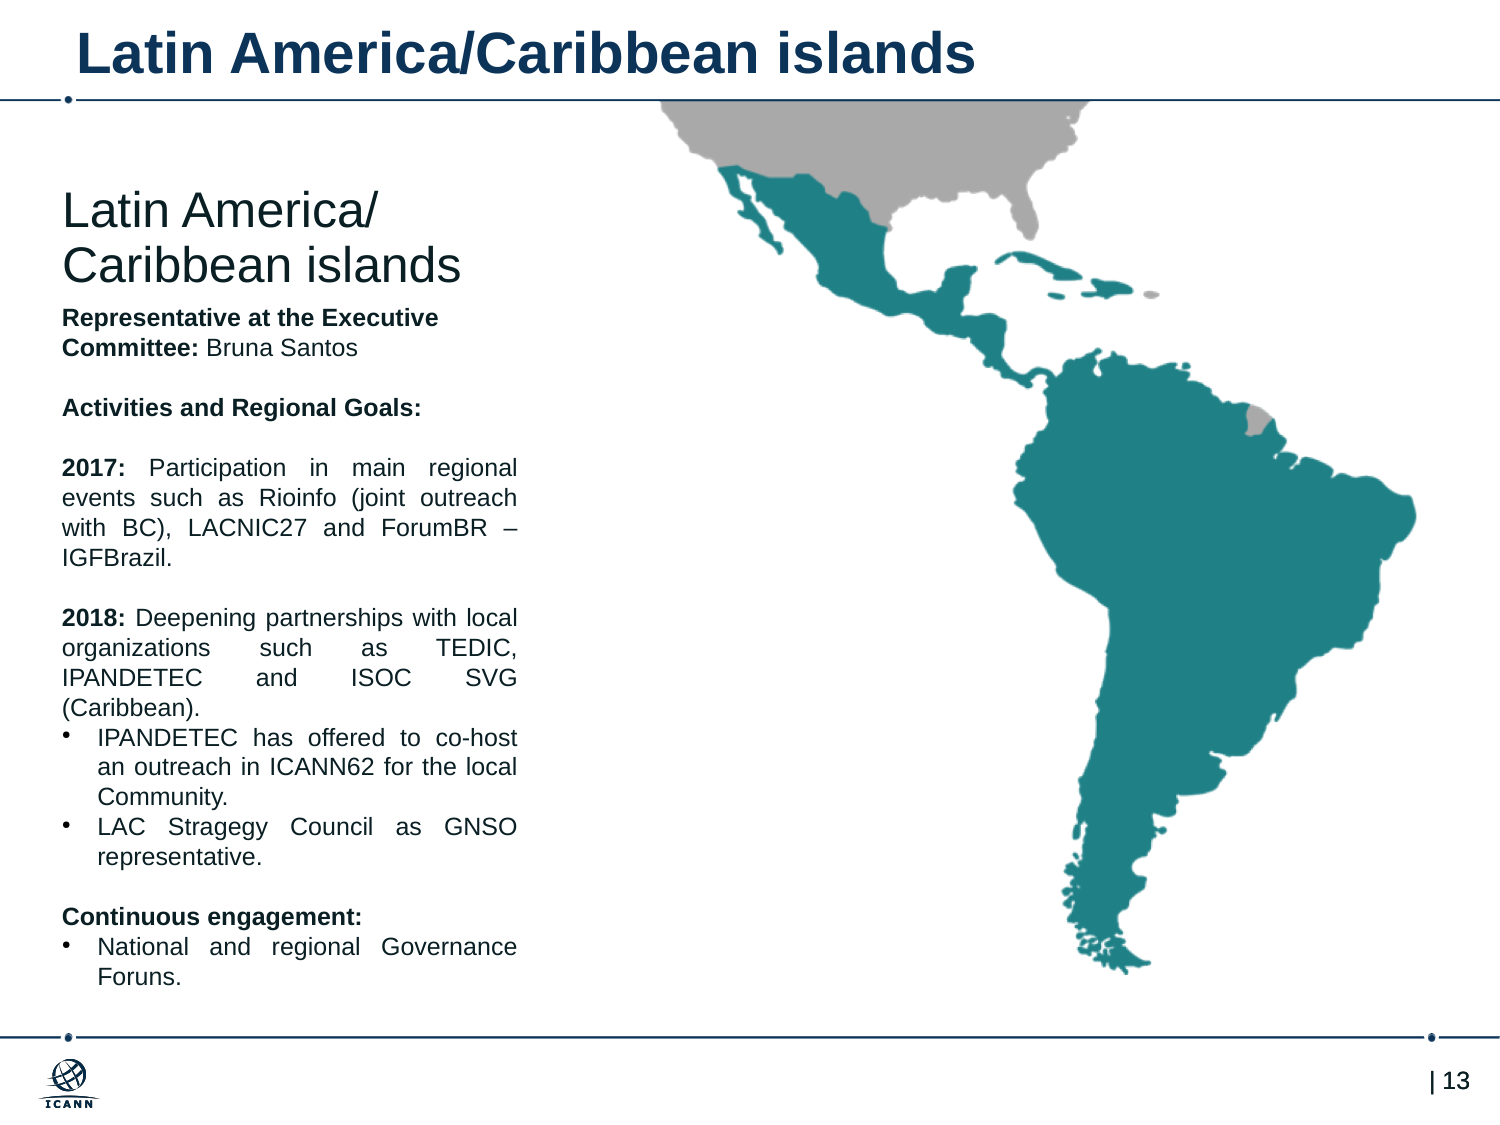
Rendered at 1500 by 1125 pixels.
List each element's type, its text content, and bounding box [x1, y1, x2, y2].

text_box Latin America/ Caribbean islands [62, 184, 627, 302]
text_box Representative at the Executive Committee: Bruna Santos Activities and Regional Goals: 2017: Participation in main regional events such as Rioinfo (joint outreach with BC), LACNIC27 and ForumBR – IGFBrazil. 2018: Deepening partnerships with local organizations such as TEDIC, IPANDETEC and ISOC SVG (Caribbean). IPANDETEC has offered to co-host an outreach in ICANN62 for the local Community. LAC Stragegy Council as GNSO representative. Continuous engagement: National and regional Governance Foruns. [61, 301, 519, 565]
picture [0, 94, 1500, 1044]
picture [38, 1059, 100, 1108]
title Latin America/Caribbean islands [61, 7, 1376, 82]
